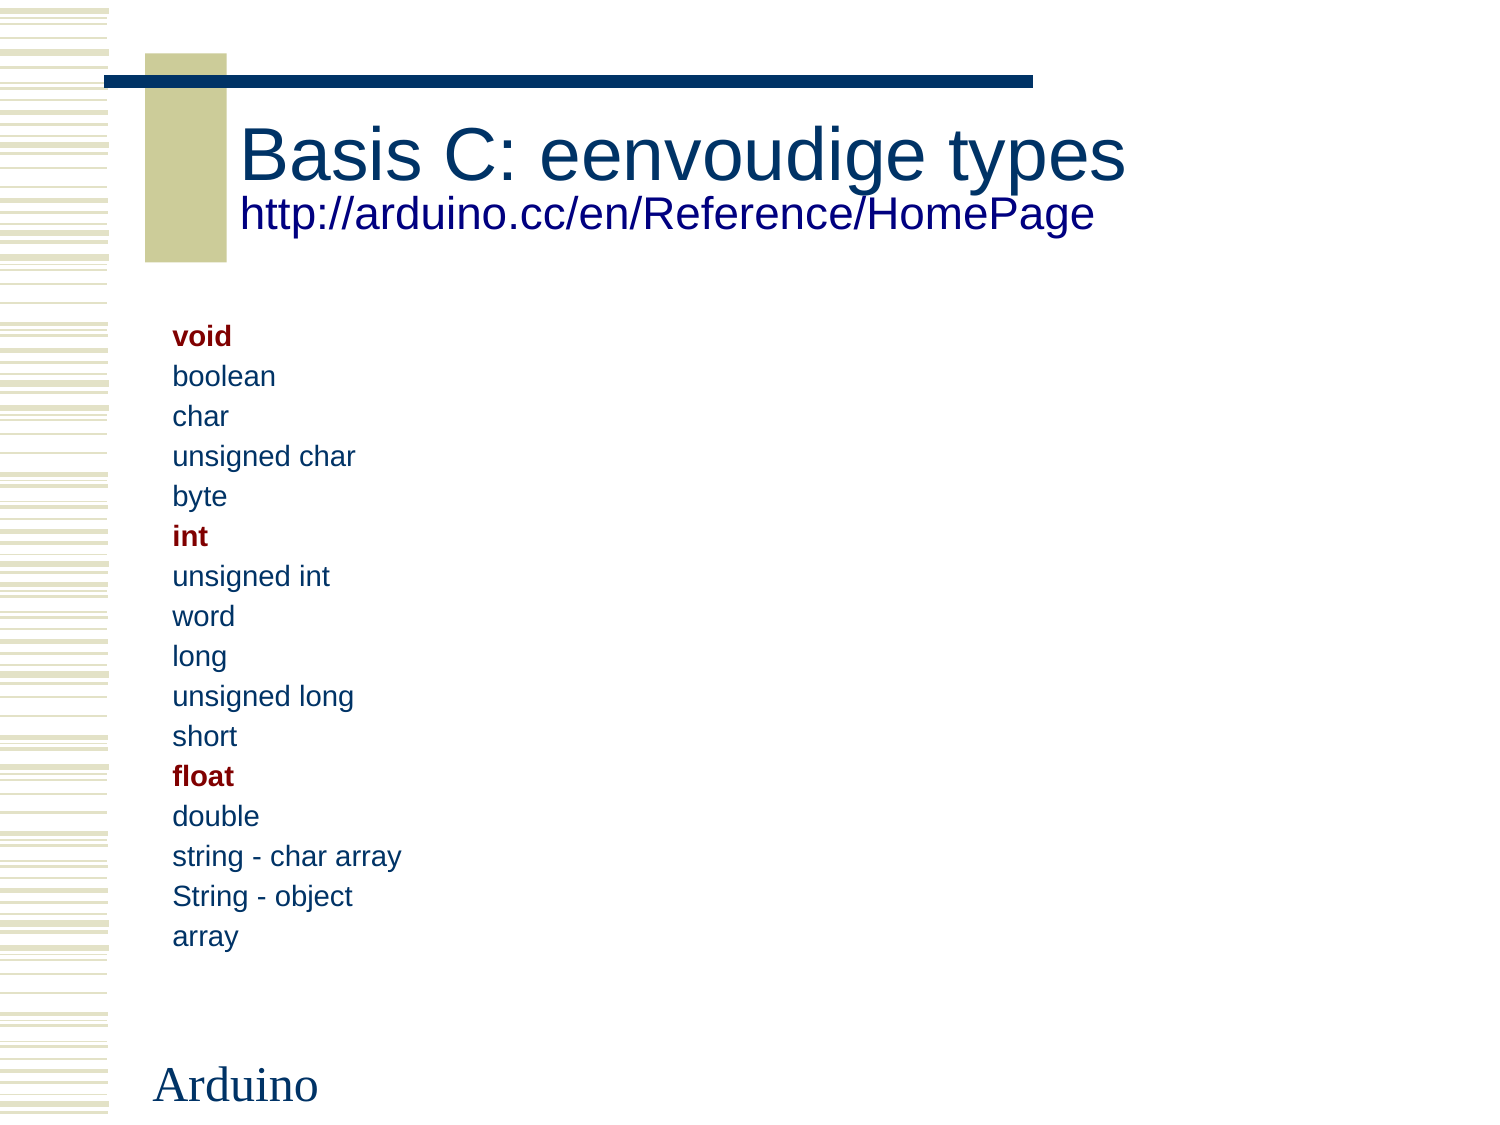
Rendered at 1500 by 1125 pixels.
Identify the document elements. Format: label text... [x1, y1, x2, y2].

title Basis C: eenvoudige types http://arduino.cc/en/Reference/HomePage [225, 99, 1435, 263]
list void boolean char unsigned char byte int unsigned int word long unsigned long short float double string - char array String - object array [132, 312, 1438, 965]
